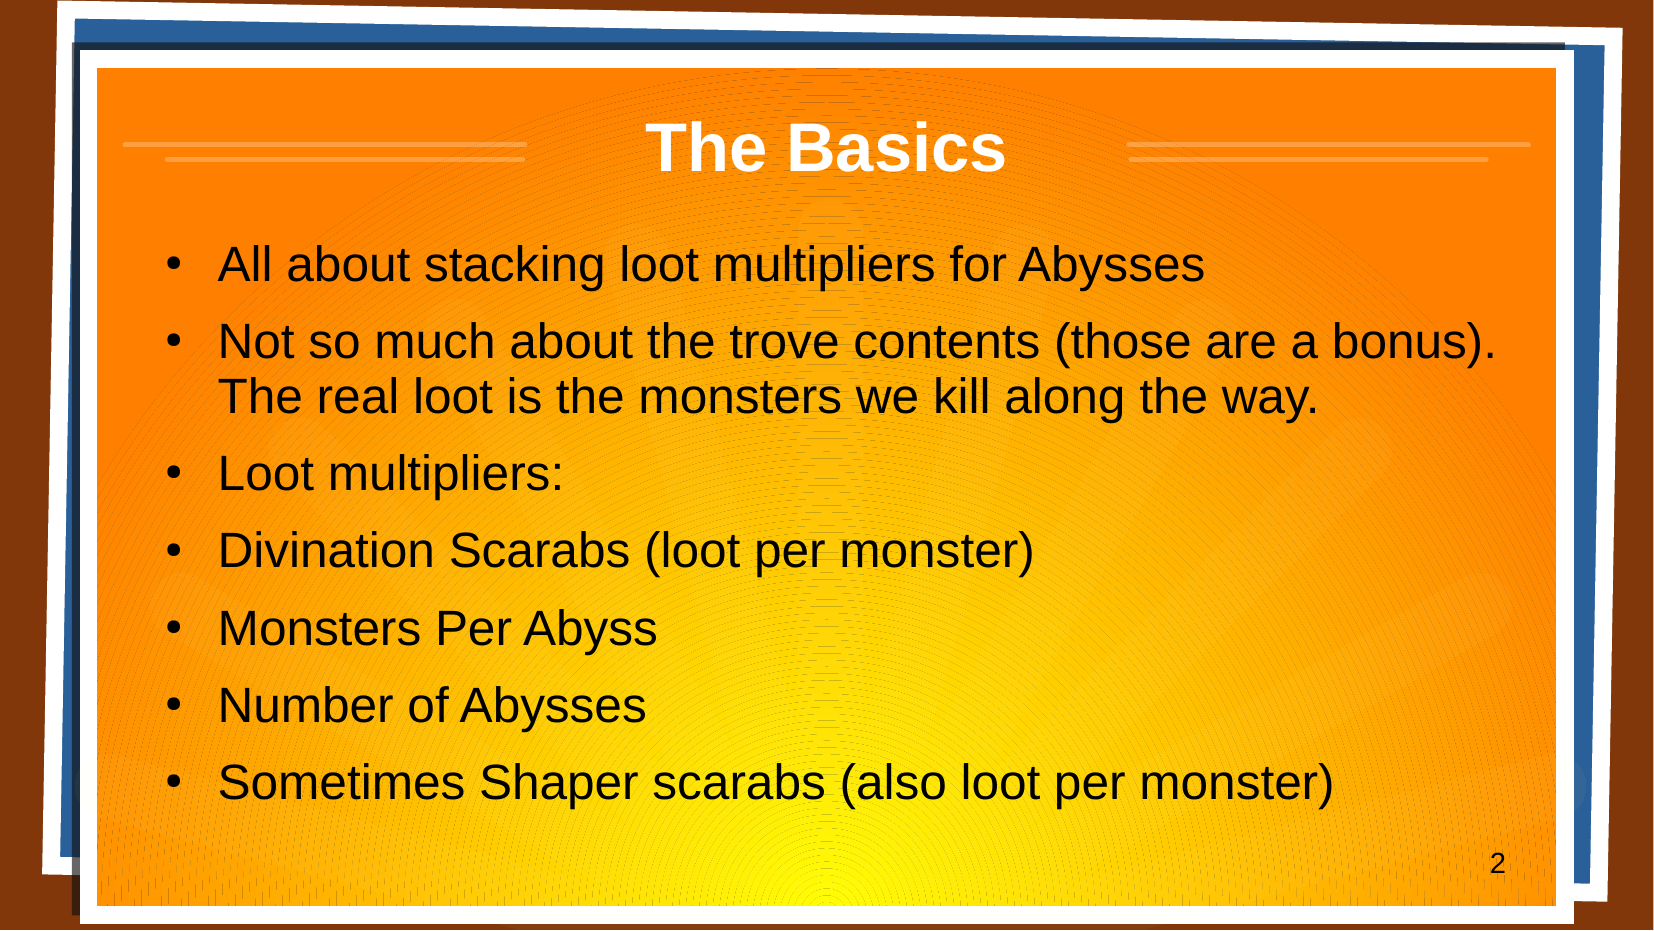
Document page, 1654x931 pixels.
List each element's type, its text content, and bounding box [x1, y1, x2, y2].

list All about stacking loot multipliers for Abysses Not so much about the trove contents (those are a bonus). The real loot is the monsters we kill along the way. Loot multipliers: Divination Scarabs (loot per monster) Monsters Per Abyss Number of Abysses Sometimes Shaper scarabs (also loot per monster) [147, 236, 1506, 827]
title The Basics [531, 73, 1123, 222]
